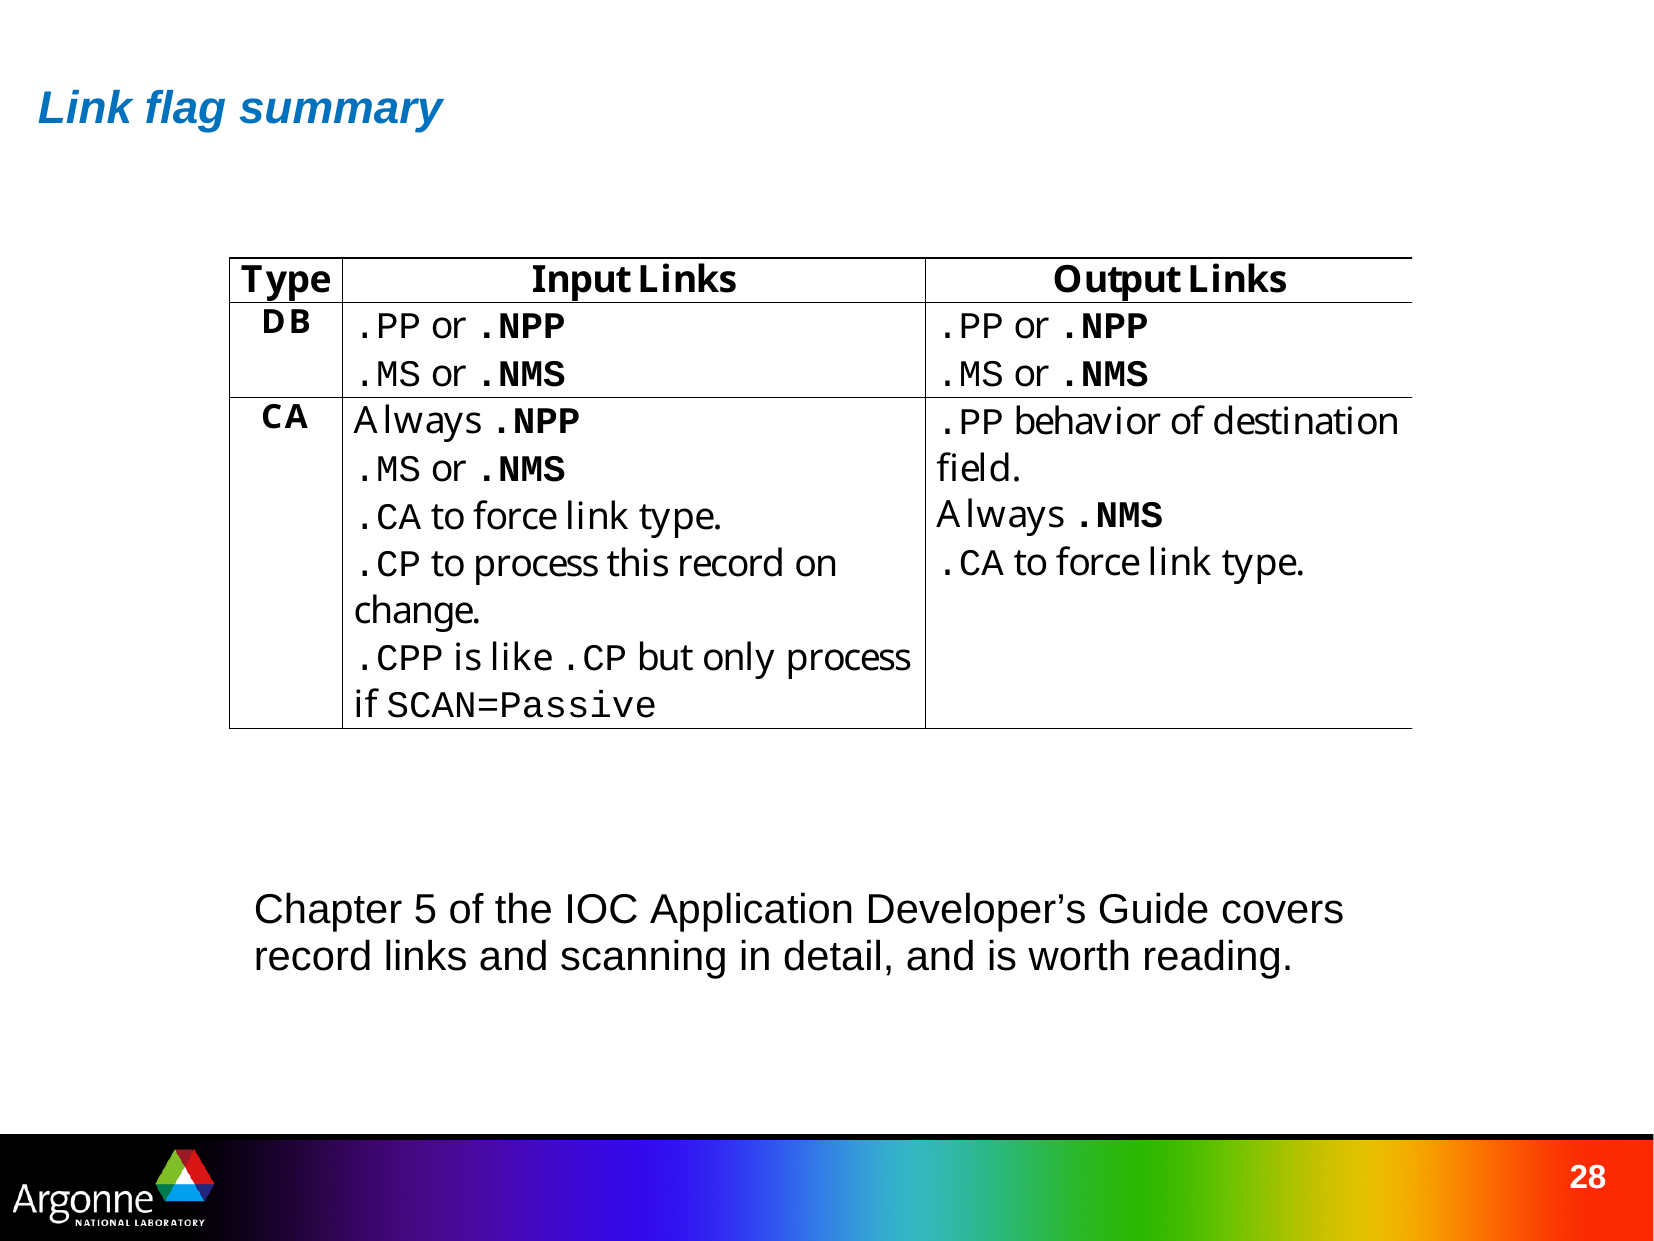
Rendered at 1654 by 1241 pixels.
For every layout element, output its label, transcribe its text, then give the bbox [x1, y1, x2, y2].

text_box Chapter 5 of the IOC Application Developer’s Guide covers record links and scanning in detail, and is worth reading. [238, 878, 1372, 987]
picture [0, 1134, 1654, 1241]
title Link flag summary [23, 79, 1376, 177]
chart [227, 257, 1413, 864]
